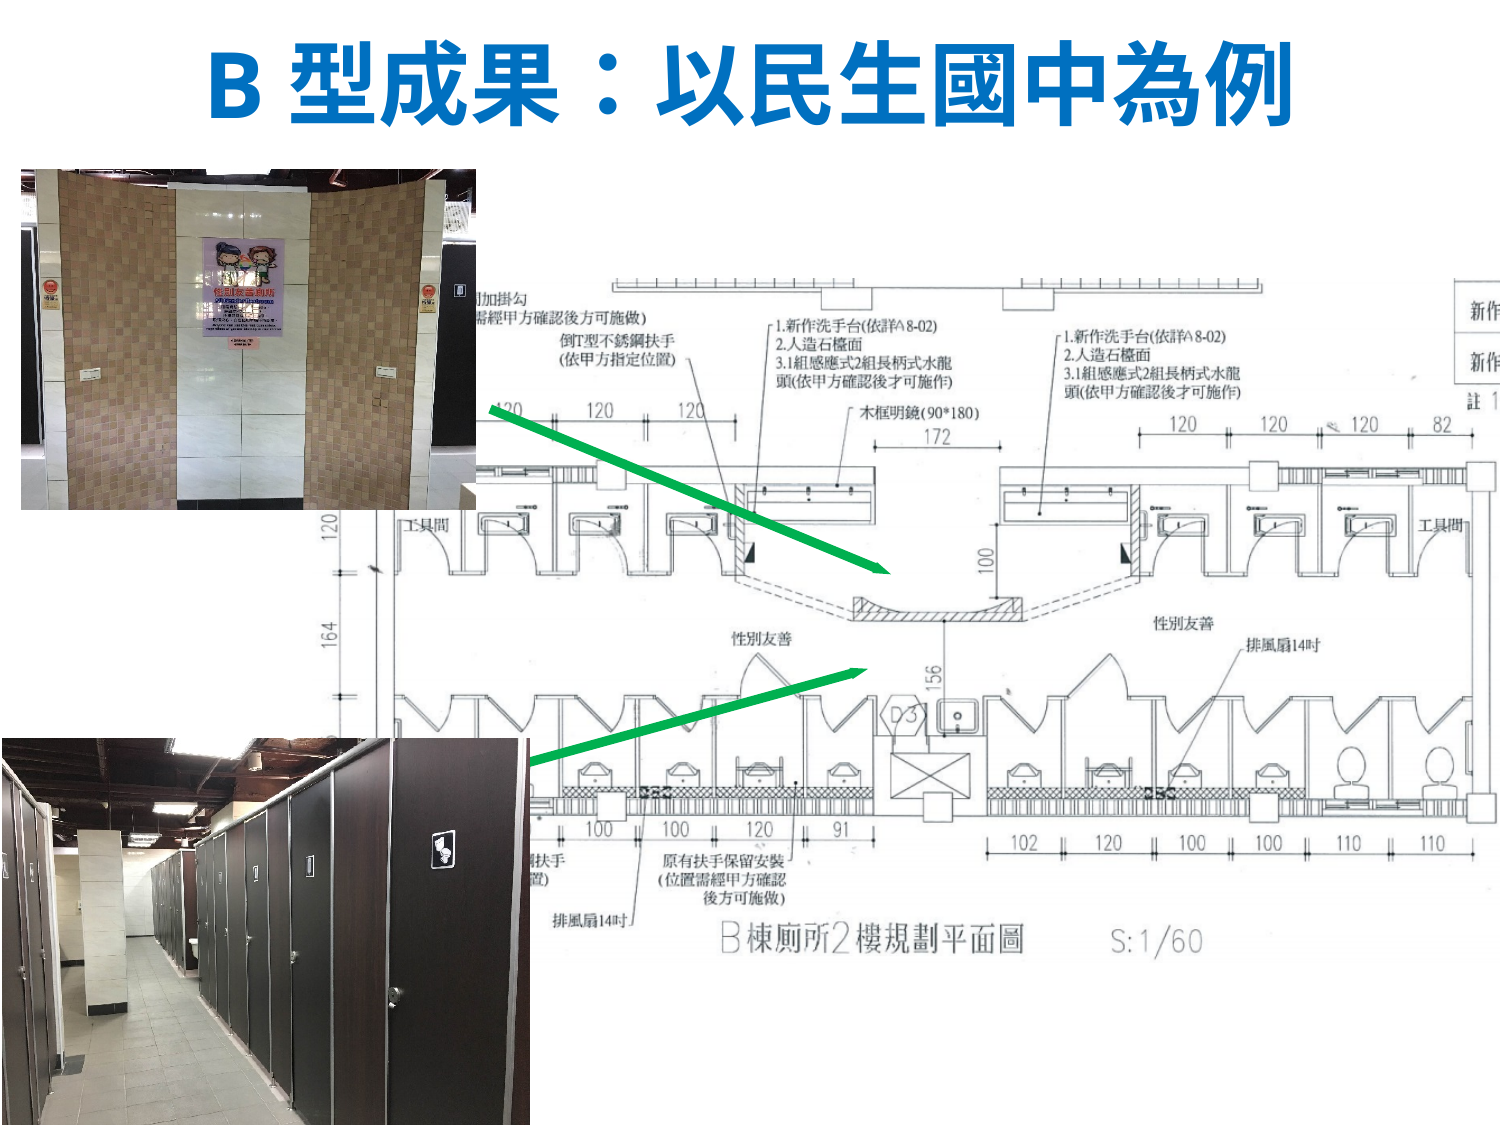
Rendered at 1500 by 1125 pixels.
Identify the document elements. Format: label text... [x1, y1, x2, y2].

picture [2, 169, 1500, 1125]
text_box B型成果：以民生國中為例 [75, 19, 1426, 148]
